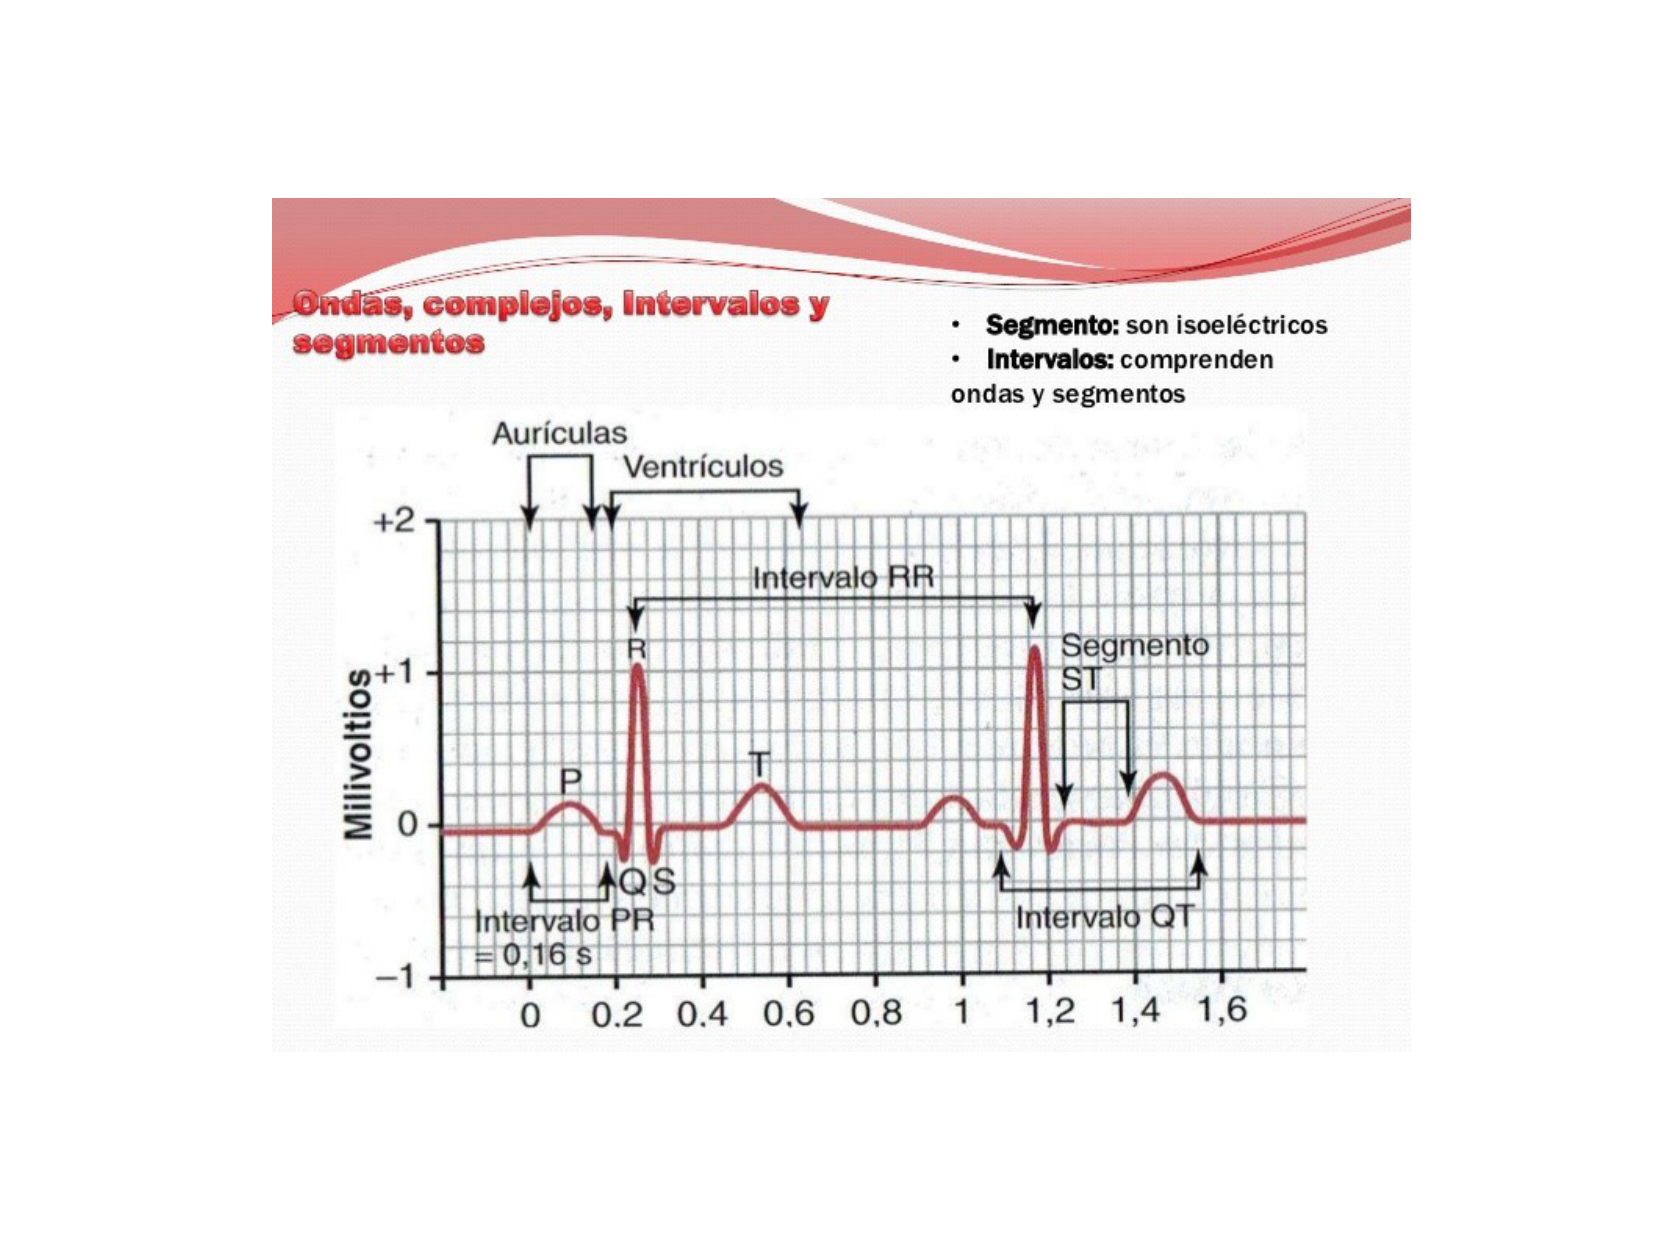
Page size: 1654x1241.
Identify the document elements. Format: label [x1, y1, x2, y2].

picture [272, 198, 1411, 1052]
